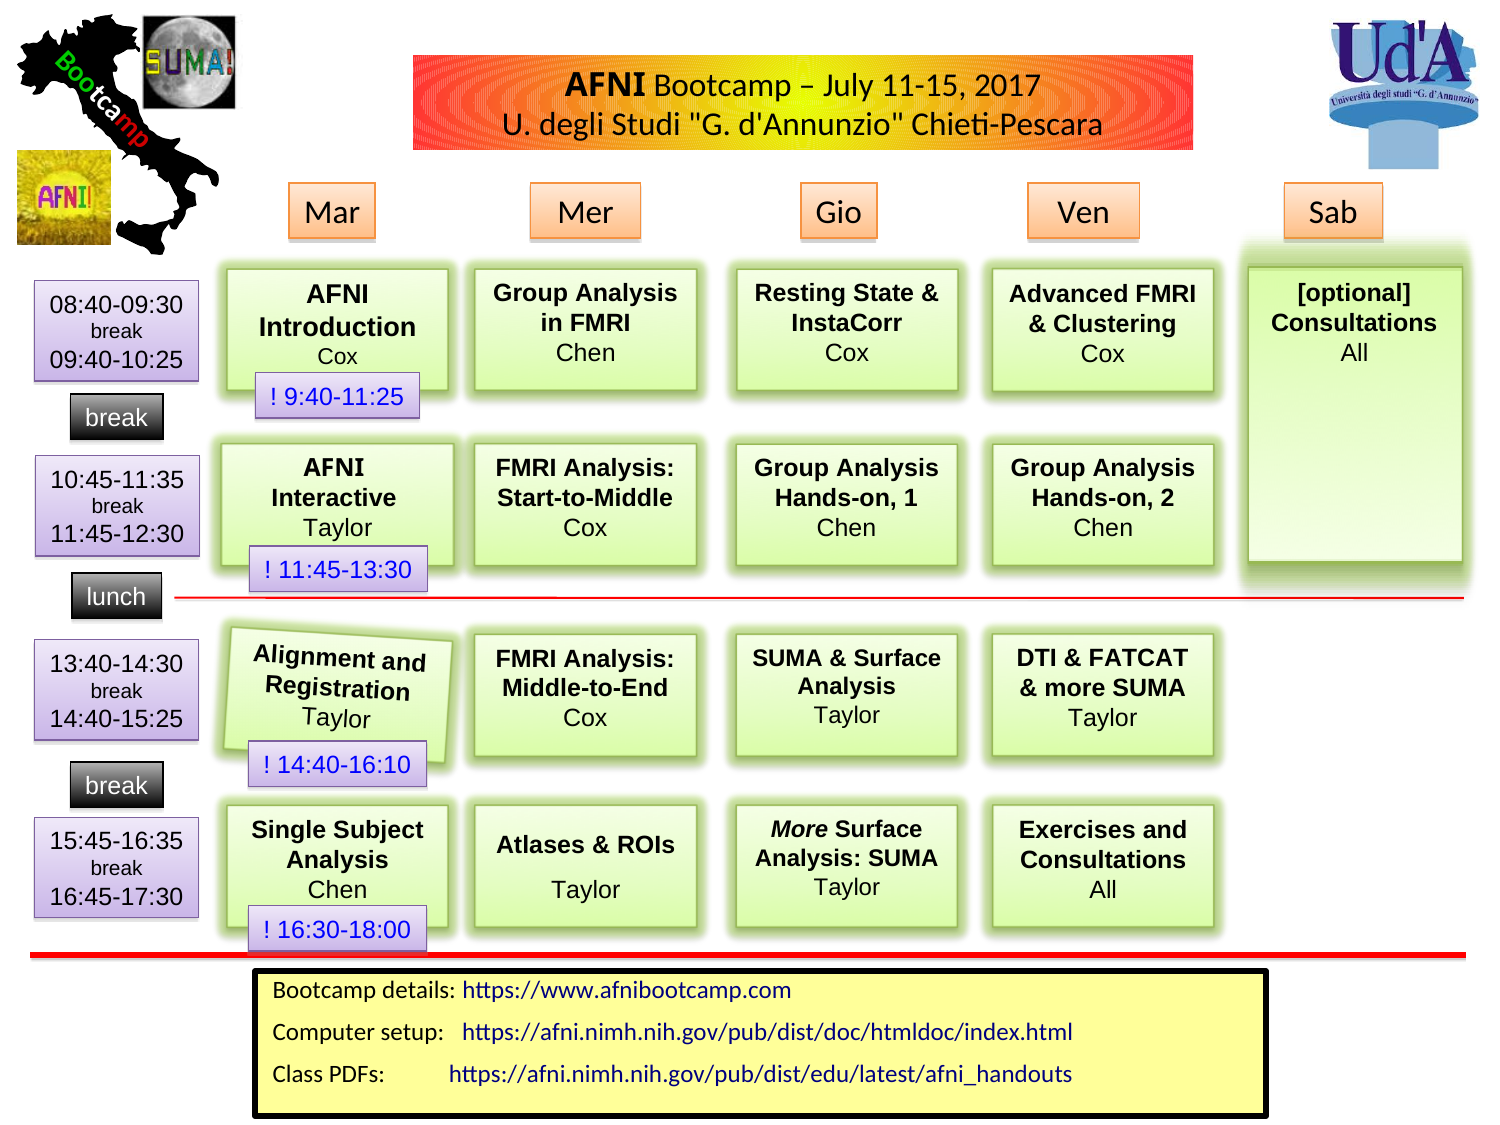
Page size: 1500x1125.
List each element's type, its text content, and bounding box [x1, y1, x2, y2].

text_box ! 11:45-13:30 [249, 545, 428, 592]
text_box FMRI Analysis: Start-to-Middle Cox [475, 443, 696, 566]
text_box Advanced FMRI & Clustering Cox [992, 269, 1213, 391]
text_box Sab [1284, 182, 1383, 215]
picture [195, 215, 1486, 952]
text_box 15:45-16:35 break 16:45-17:30 [34, 817, 199, 918]
text_box 08:40-09:30 break 09:40-10:25 [34, 280, 199, 381]
text_box AFNI Interactive Taylor [222, 443, 450, 566]
text_box Exercises and Consultations All [993, 806, 1214, 928]
text_box Alignment and Registration Taylor [223, 627, 452, 763]
text_box Mer [530, 182, 641, 239]
picture [1329, 18, 1480, 170]
text_box lunch [71, 573, 162, 619]
text_box ! 14:40-16:10 [248, 740, 427, 787]
text_box Atlases & ROIs Taylor [475, 805, 697, 928]
picture [17, 14, 257, 418]
text_box break [70, 762, 163, 808]
text_box ! 16:30-18:00 [248, 905, 427, 951]
text_box Gio [800, 182, 877, 239]
text_box ! 9:40-11:25 [255, 372, 420, 419]
text_box AFNI Introduction Cox [227, 269, 448, 391]
text_box Ven [1027, 182, 1140, 239]
text_box FMRI Analysis: Middle-to-End Cox [475, 634, 696, 756]
text_box SUMA & Surface Analysis Taylor [736, 634, 957, 756]
text_box Resting State & InstaCorr Cox [737, 269, 958, 391]
text_box DTI & FATCAT & more SUMA Taylor [992, 634, 1213, 756]
text_box [optional] Consultations All [1247, 268, 1462, 564]
text_box 13:40-14:30 break 14:40-15:25 [34, 639, 199, 741]
text_box Bootcamp details: https://www.afnibootcamp.com Computer setup: https://afni.nimh.nih.gov/pub/dist/doc/htmldoc/index.html Class PDFs: https://afni.nimh.nih.gov/pub/dist/edu/latest/afni_handouts [255, 971, 1267, 1117]
text_box Group Analysis in FMRI Chen [475, 269, 697, 391]
text_box Group Analysis Hands-on, 1 Chen [736, 444, 957, 566]
text_box break [70, 394, 163, 440]
text_box Bootcamp [31, 25, 303, 299]
text_box More Surface Analysis: SUMA Taylor [736, 805, 957, 928]
text_box Mar [289, 182, 375, 239]
text_box Single Subject Analysis Chen [227, 806, 448, 928]
text_box AFNI Bootcamp – July 11-15, 2017 U. degli Studi "G. d'Annunzio" Chieti-Pescara [413, 55, 1194, 150]
text_box Group Analysis Hands-on, 2 Chen [993, 444, 1214, 566]
text_box 10:45-11:35 break 11:45-12:30 [35, 455, 200, 556]
